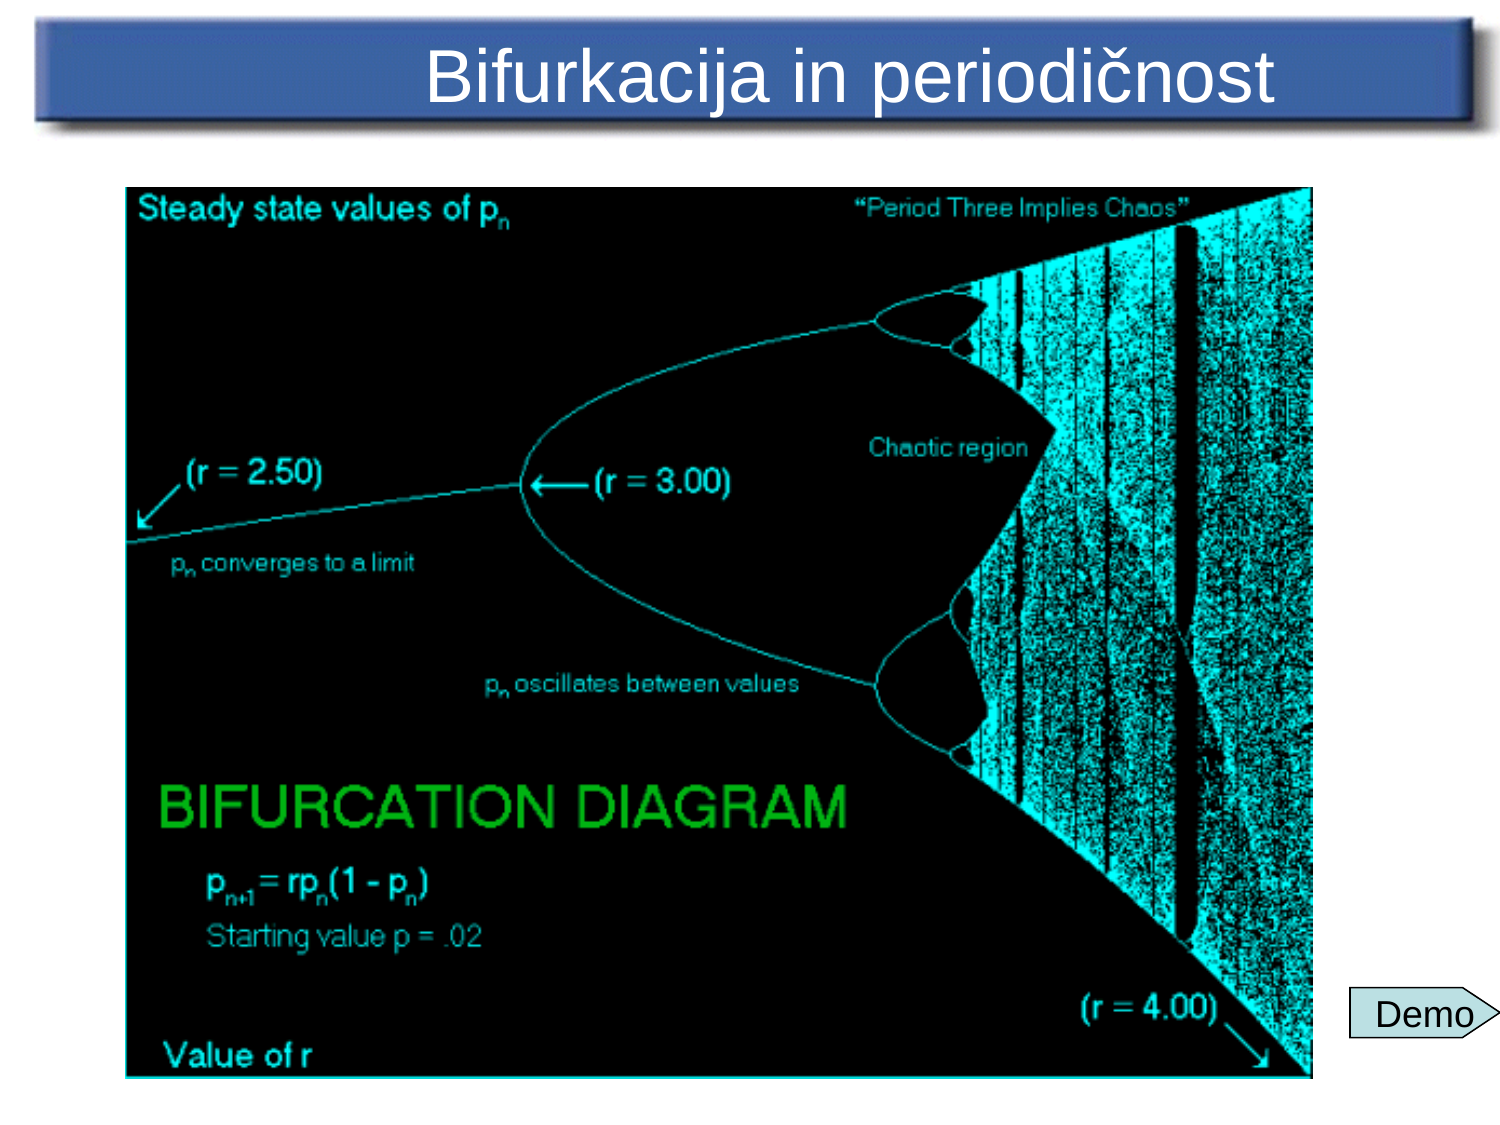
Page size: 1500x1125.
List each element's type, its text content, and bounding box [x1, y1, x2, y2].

text_box Demo [1350, 987, 1500, 1038]
picture [125, 187, 1313, 1079]
text_box Bifurkacija in periodičnost [409, 20, 1291, 126]
picture [33, 14, 1500, 141]
